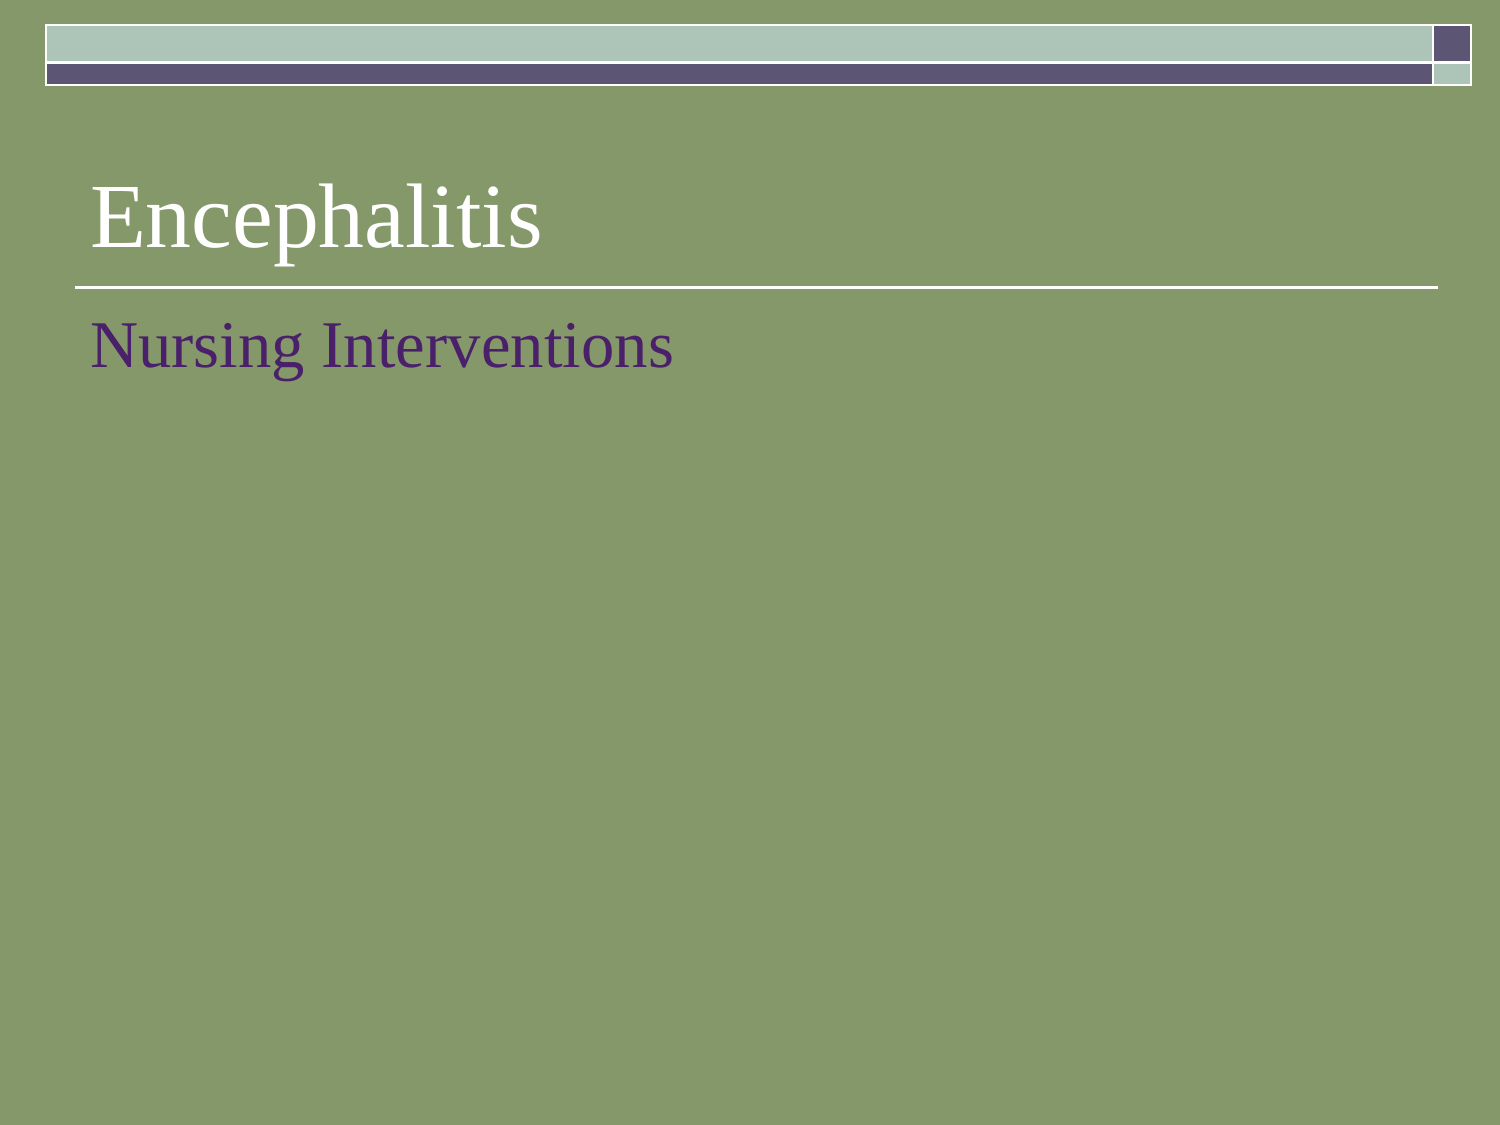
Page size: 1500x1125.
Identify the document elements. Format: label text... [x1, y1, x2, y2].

title Encephalitis [75, 87, 1426, 275]
list Nursing Interventions [75, 299, 1426, 1006]
